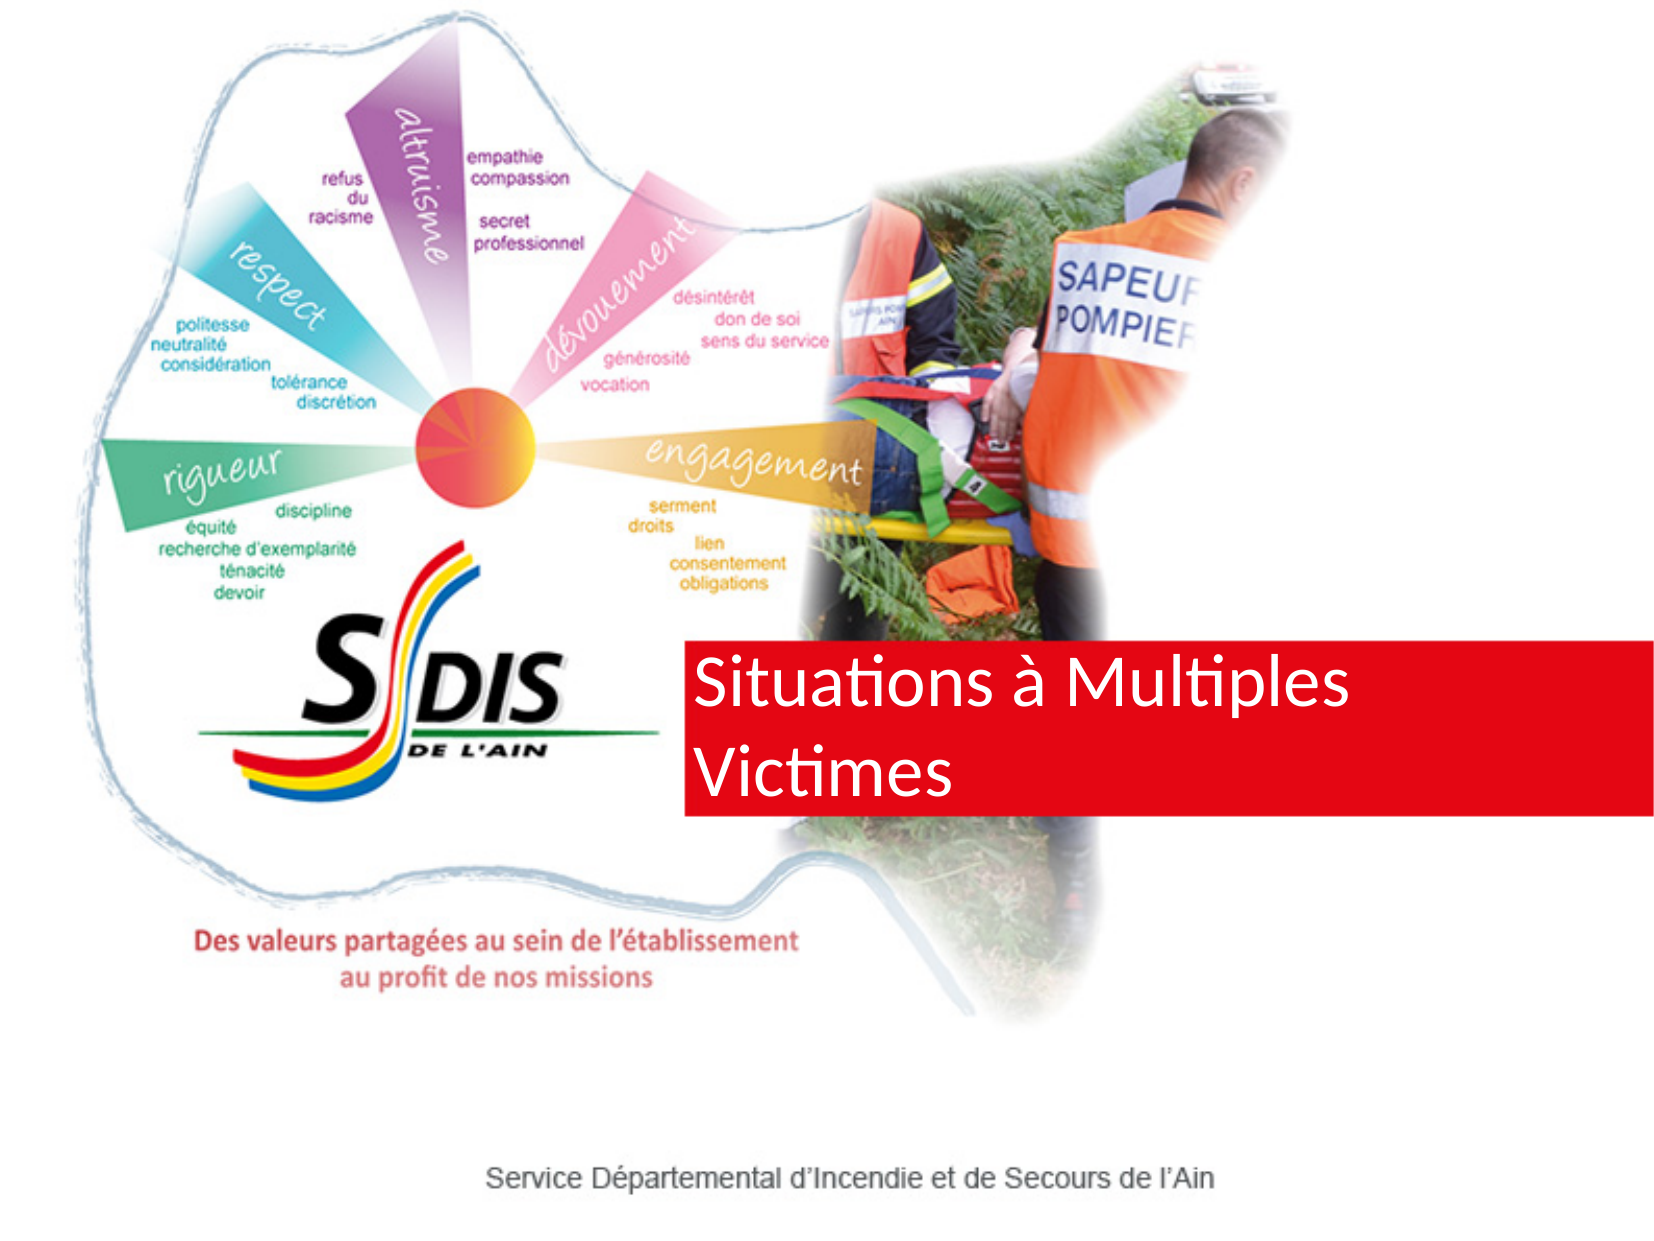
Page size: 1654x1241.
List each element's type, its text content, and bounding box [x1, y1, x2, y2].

subtitle Situations à Multiples Victimes [693, 619, 1615, 825]
picture [0, 0, 1654, 1241]
